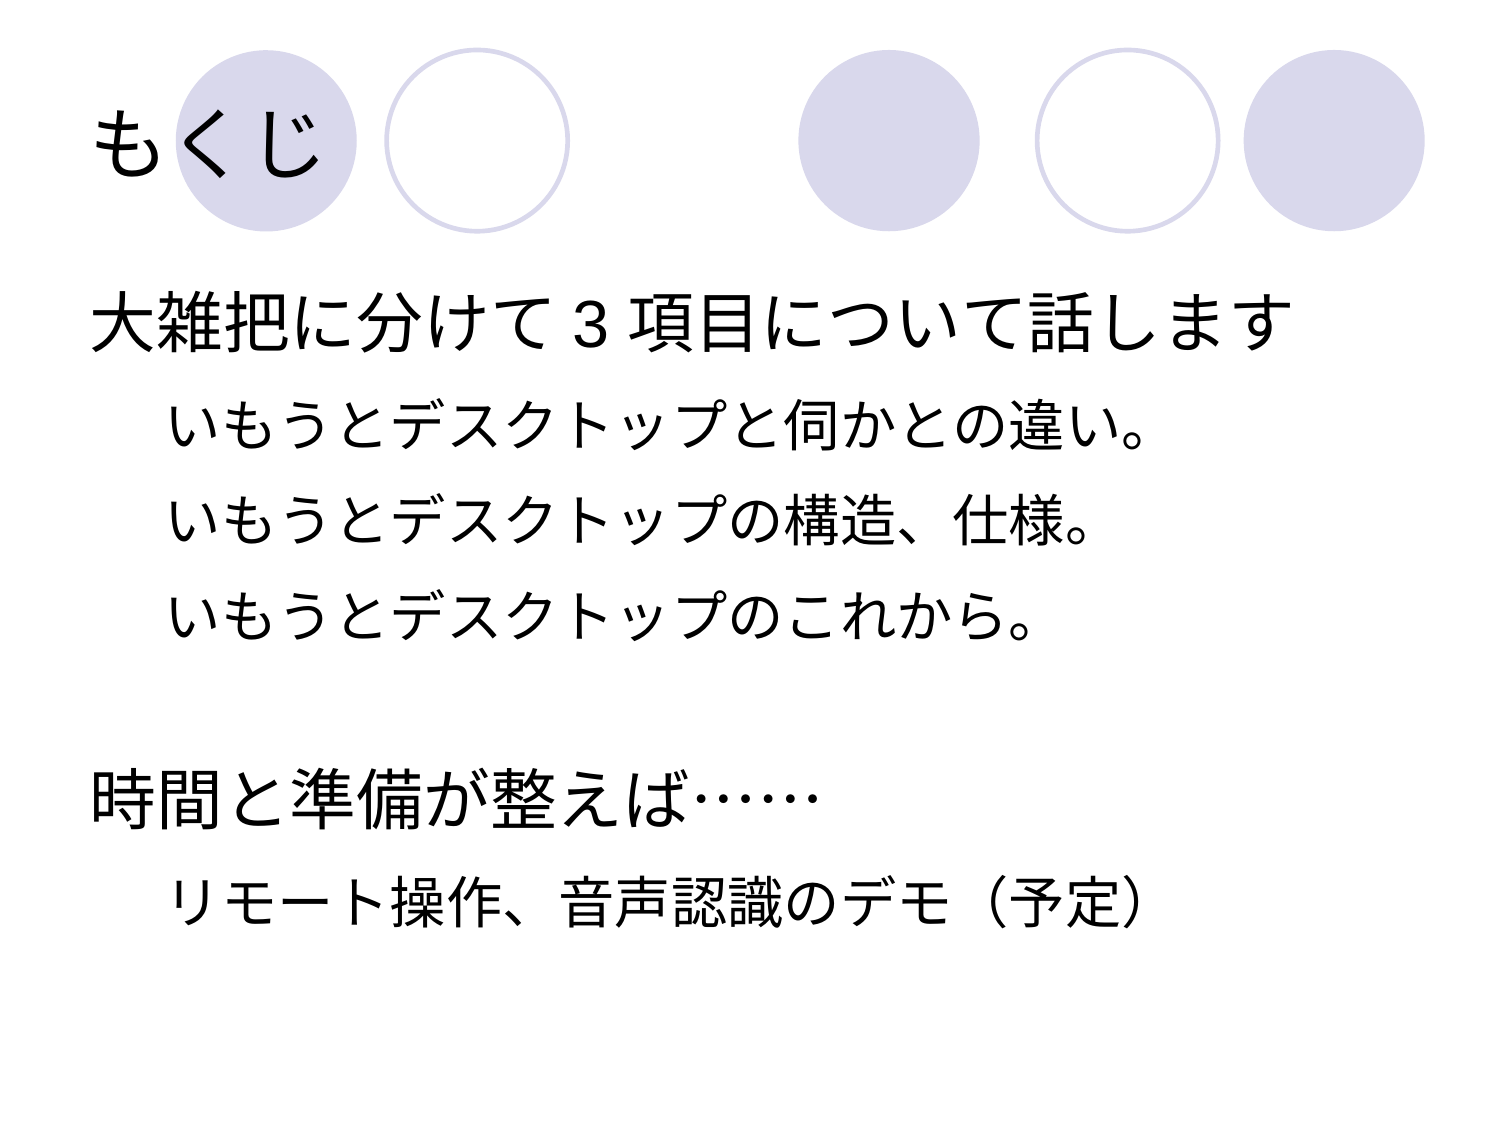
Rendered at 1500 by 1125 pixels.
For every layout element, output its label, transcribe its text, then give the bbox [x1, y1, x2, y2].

title もくじ [75, 45, 1426, 233]
list 大雑把に分けて 3 項目について話します いもうとデスクトップと伺かとの違い。 いもうとデスクトップの構造、仕様。 いもうとデスクトップのこれから。 時間と準備が整えば…… リモート操作、音声認識のデモ（予定） [75, 262, 1426, 1006]
